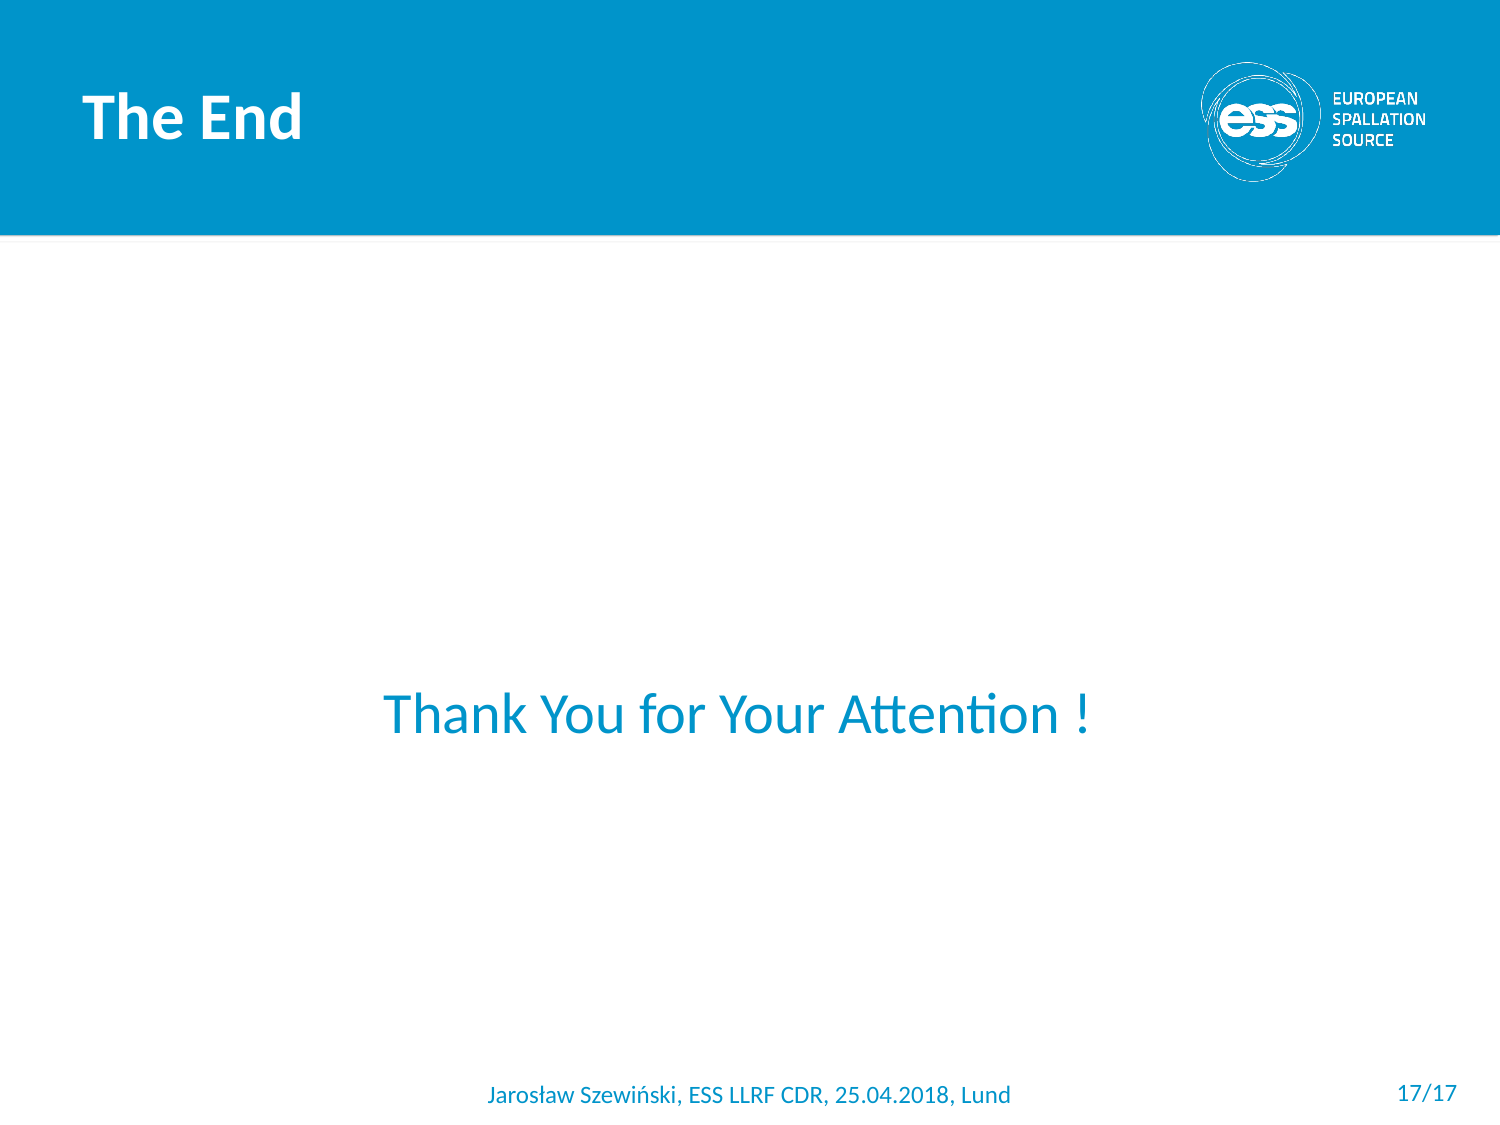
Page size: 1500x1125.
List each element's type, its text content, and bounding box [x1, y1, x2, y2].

picture [1386, 134, 1392, 146]
text_box Jarosław Szewiński, ESS LLRF CDR, 25.04.2018, Lund [11, 1073, 1489, 1114]
text_box Thank You for Your Attention ! [22, 674, 1455, 765]
picture [1381, 119, 1389, 124]
picture [1388, 93, 1394, 104]
picture [1408, 93, 1412, 104]
picture [1377, 93, 1385, 104]
text_box The End [82, 19, 1373, 207]
